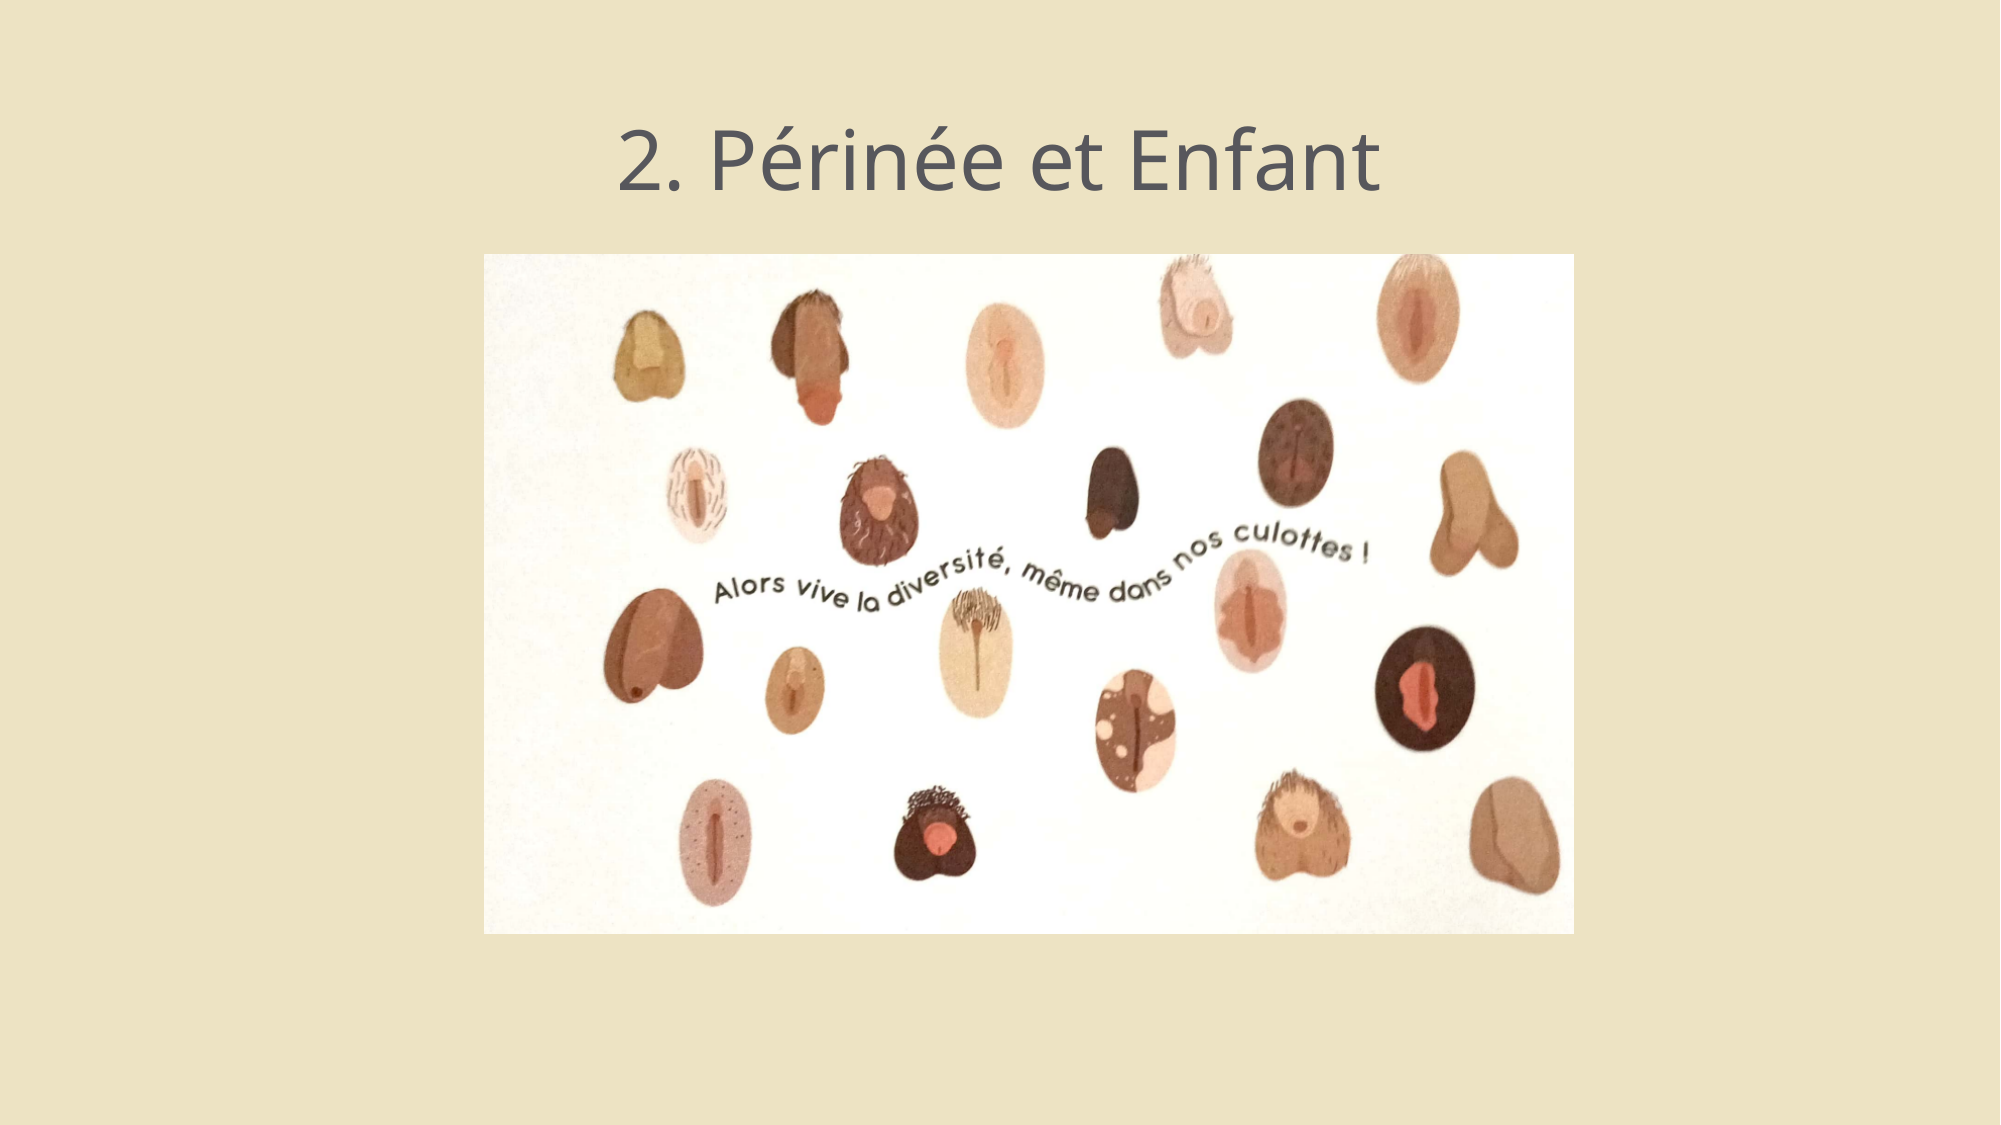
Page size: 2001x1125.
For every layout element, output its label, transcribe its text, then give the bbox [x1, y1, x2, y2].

title 2. Périnée et Enfant [149, 99, 1849, 260]
picture [484, 254, 1574, 934]
